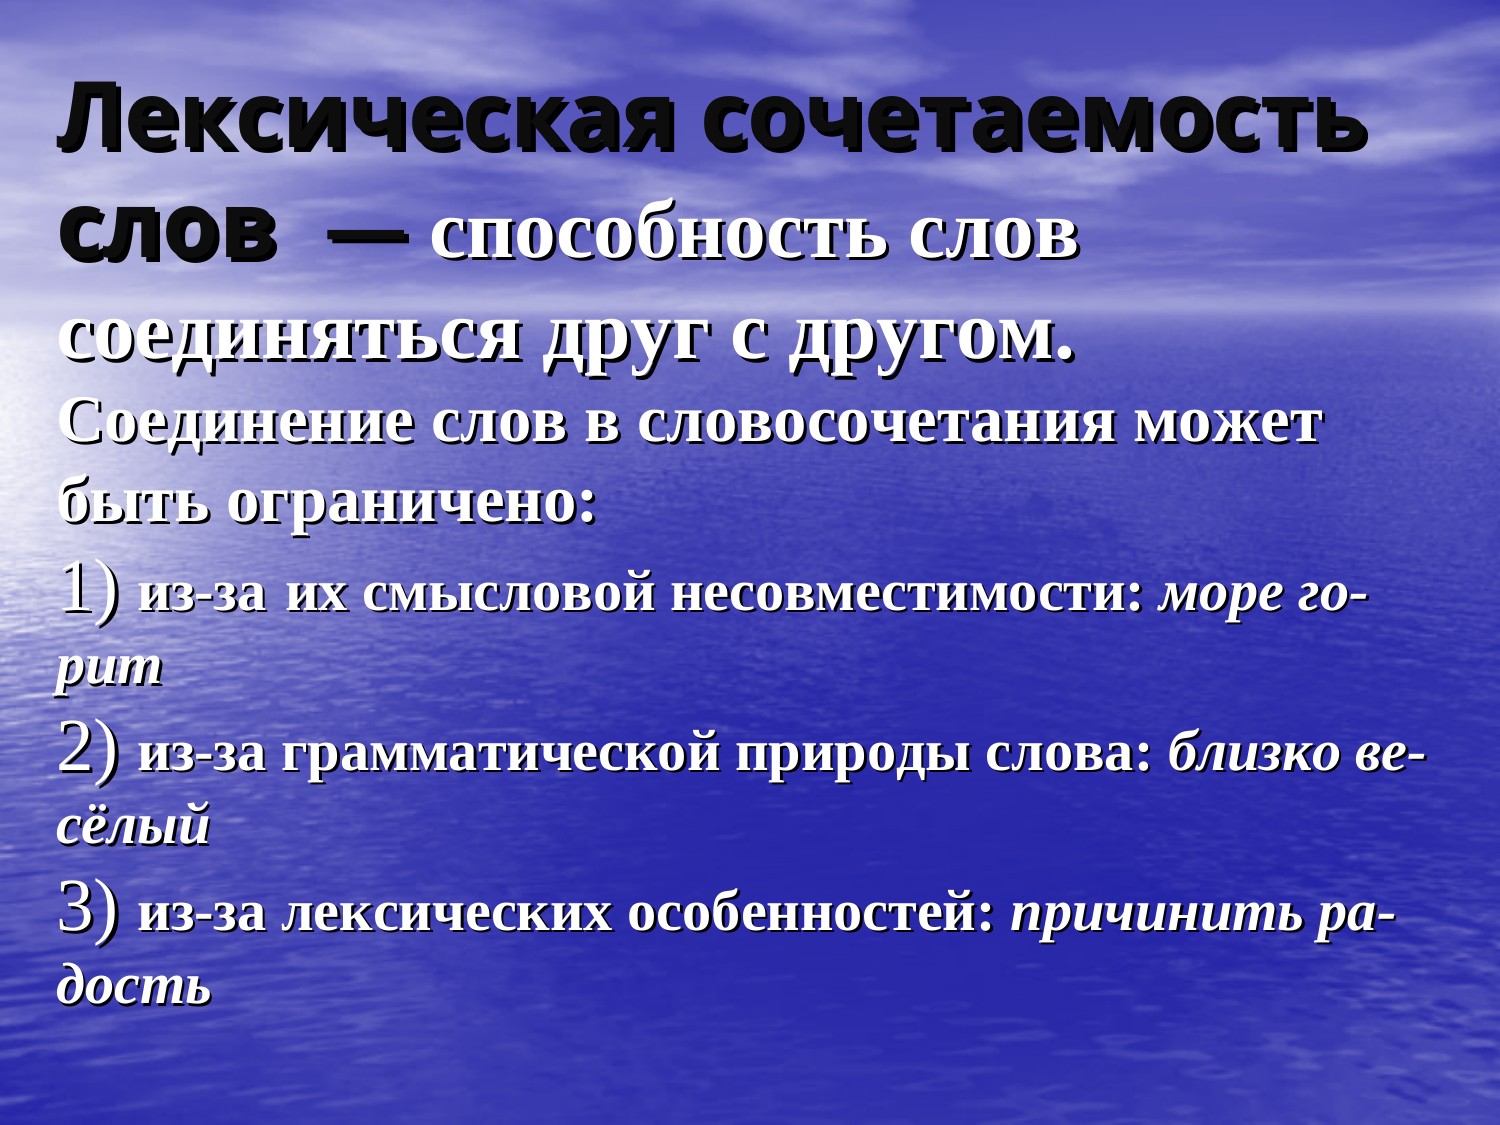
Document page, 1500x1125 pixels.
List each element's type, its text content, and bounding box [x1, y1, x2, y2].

title Лексическая сочетаемость слов — способность слов соединяться друг с другом. Соединение слов в словосочетания может быть ограничено: 1) из-за их смысловой несовместимости: море го-рит 2) из-за грамматической природы слова: близко ве-сёлый 3) из-за лексических особенностей: причинить ра-дость [41, 47, 1459, 1024]
